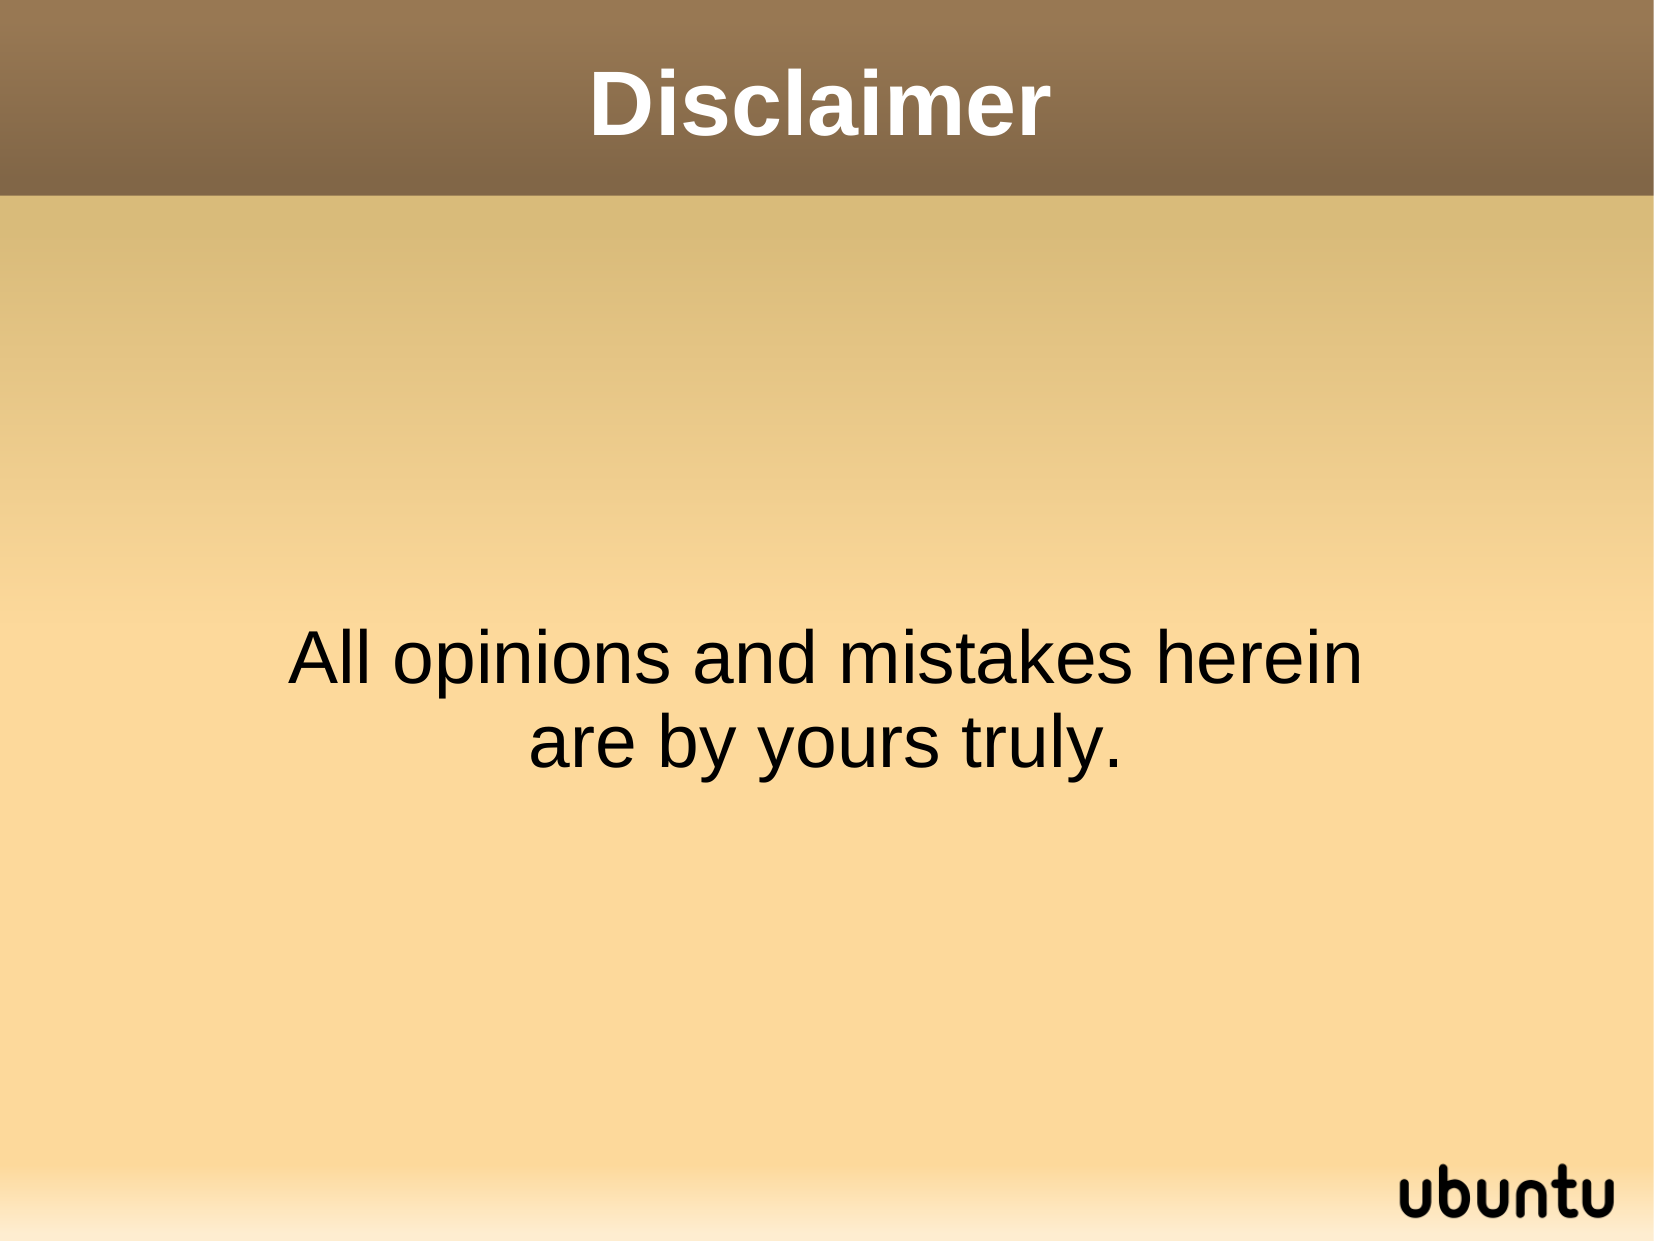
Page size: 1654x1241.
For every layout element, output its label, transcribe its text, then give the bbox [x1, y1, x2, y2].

subtitle All opinions and mistakes herein are by yours truly. [82, 297, 1571, 1102]
title Disclaimer [76, 7, 1565, 200]
picture [0, 0, 1654, 1241]
